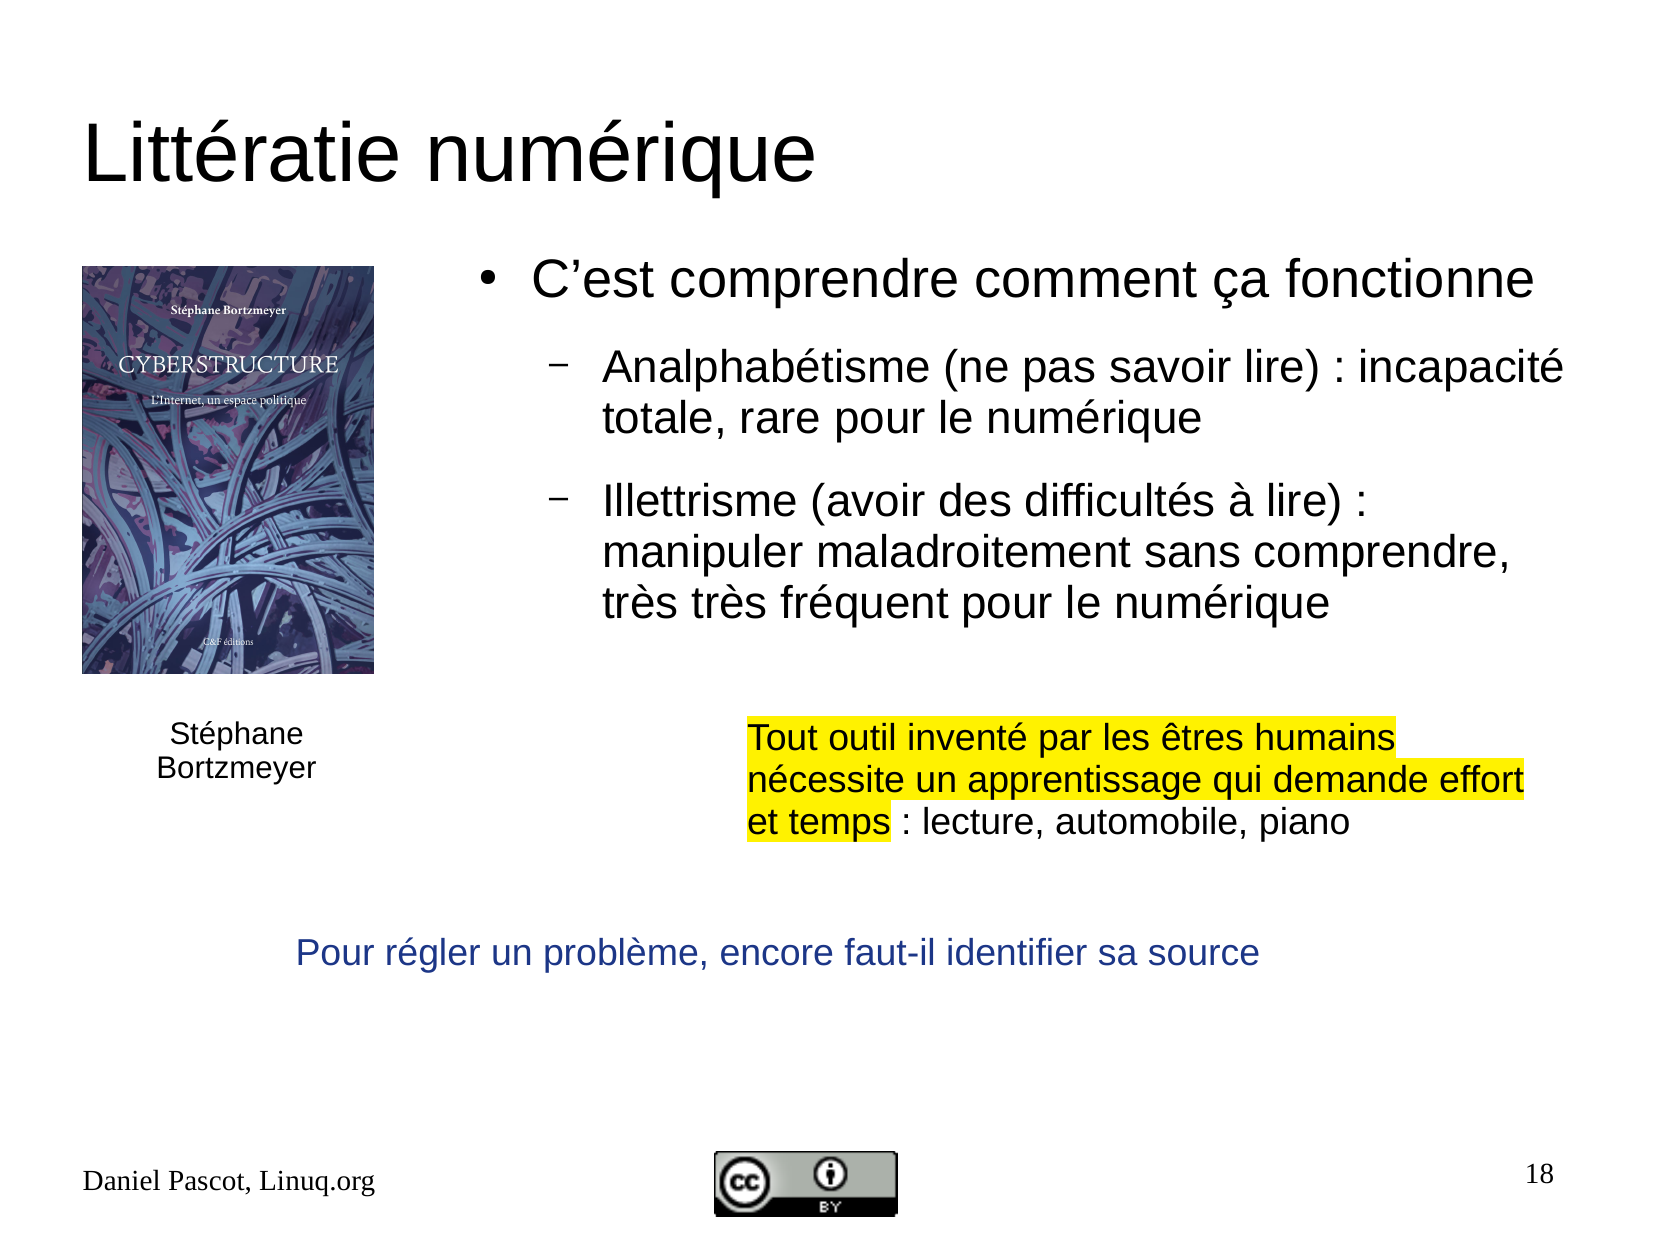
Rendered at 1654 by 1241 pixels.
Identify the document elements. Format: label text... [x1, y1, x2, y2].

picture [714, 1151, 898, 1217]
list C’est comprendre comment ça fonctionne Analphabétisme (ne pas savoir lire) : incapacité totale, rare pour le numérique Illettrisme (avoir des difficultés à lire) : manipuler maladroitement sans comprendre, très très fréquent pour le numérique [460, 248, 1572, 815]
title Littératie numérique [82, 49, 1571, 257]
text_box Pour régler un problème, encore faut-il identifier sa source [280, 923, 1276, 981]
picture [82, 266, 374, 674]
text_box Tout outil inventé par les êtres humains nécessite un apprentissage qui demande effort et temps : lecture, automobile, piano [732, 708, 1548, 898]
text_box Stéphane Bortzmeyer [131, 708, 343, 793]
